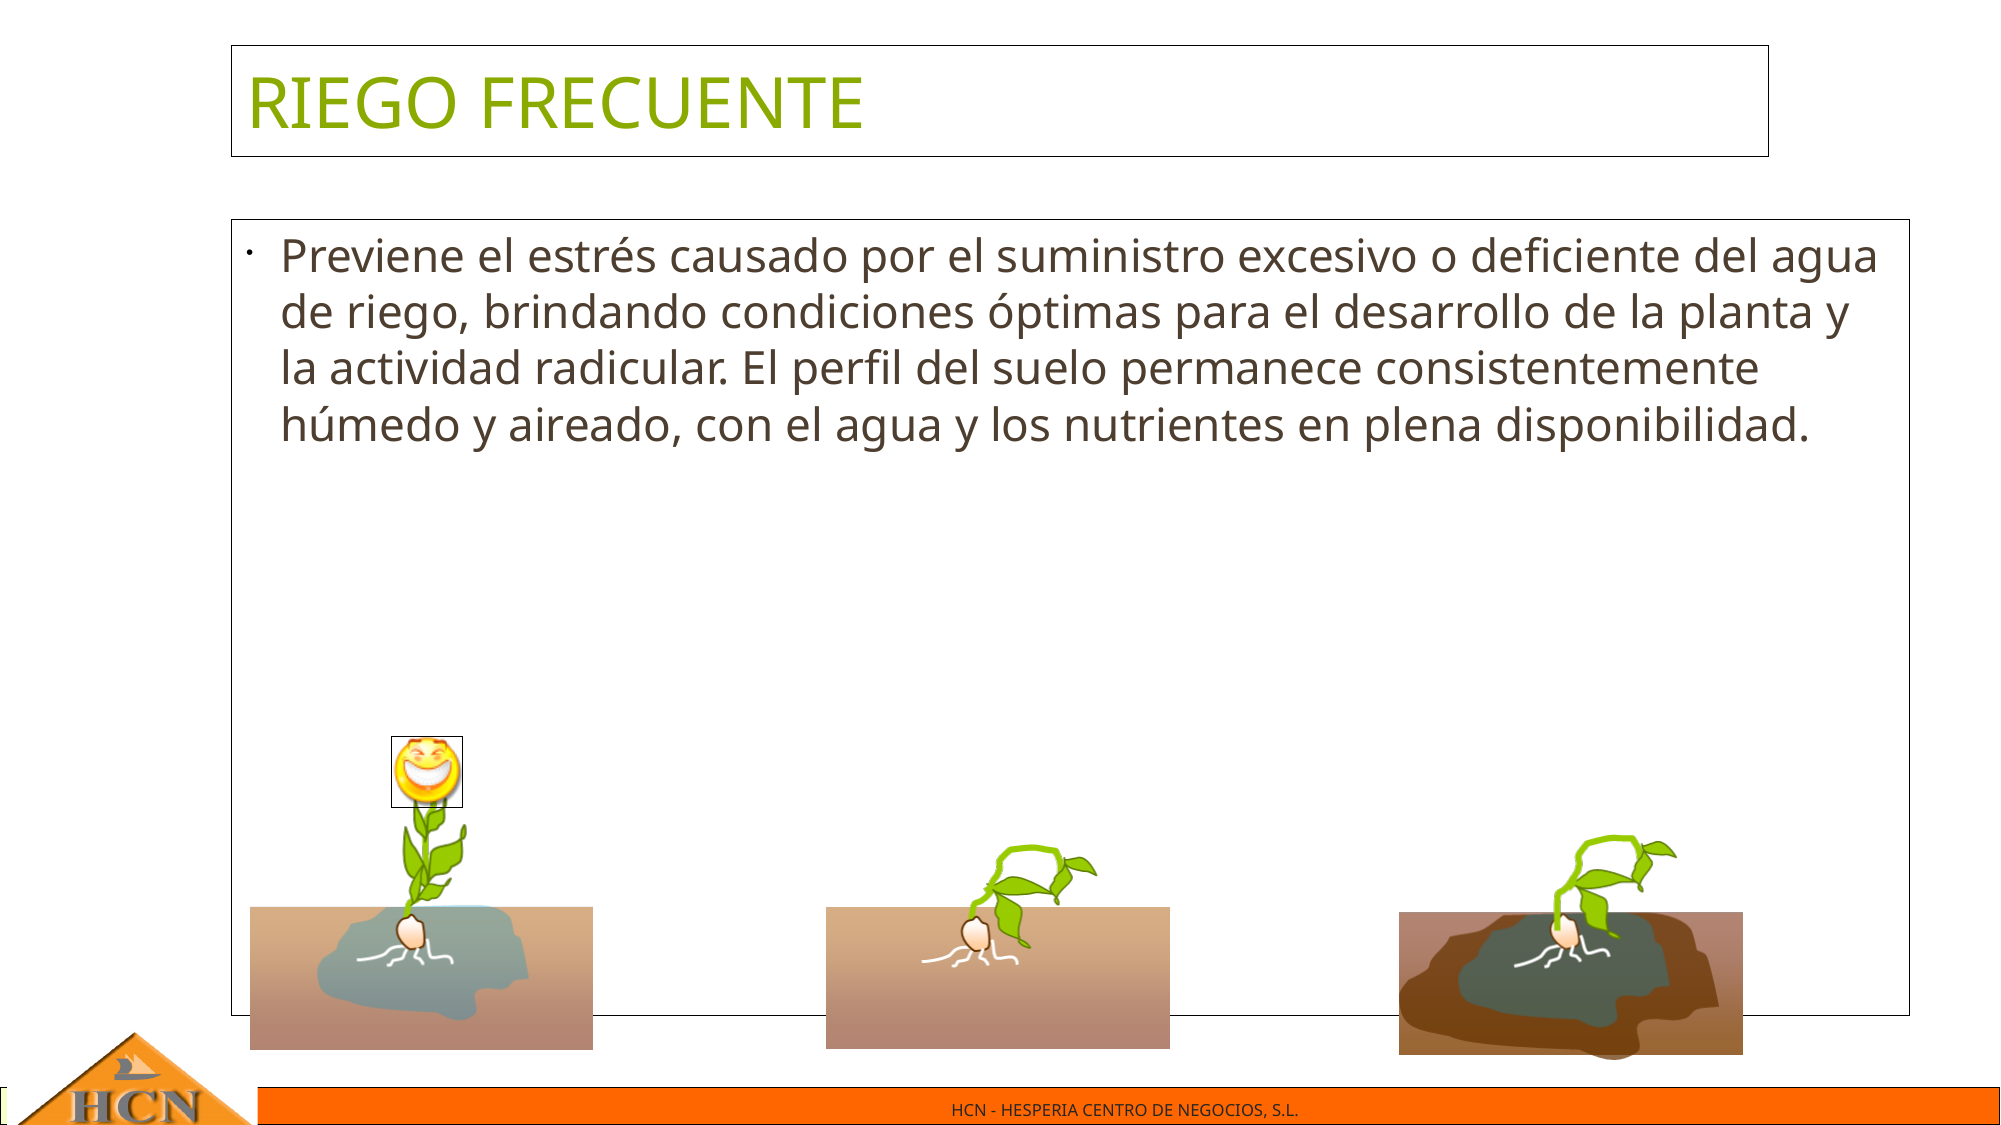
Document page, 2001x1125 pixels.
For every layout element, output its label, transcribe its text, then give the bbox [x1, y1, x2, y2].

title RIEGO FRECUENTE [231, 45, 1769, 157]
picture [1399, 834, 1743, 1060]
picture [7, 736, 593, 1125]
picture [826, 844, 1170, 1050]
list Previene el estrés causado por el suministro excesivo o deficiente del agua de riego, brindando condiciones óptimas para el desarrollo de la planta y la actividad radicular. El perfil del suelo permanece consistentemente húmedo y aireado, con el agua y los nutrientes en plena disponibilidad. [231, 219, 1910, 1016]
text_box 1 [0, 1087, 7, 1125]
text_box HCN - HESPERIA CENTRO DE NEGOCIOS, S.L. [258, 1087, 2000, 1125]
